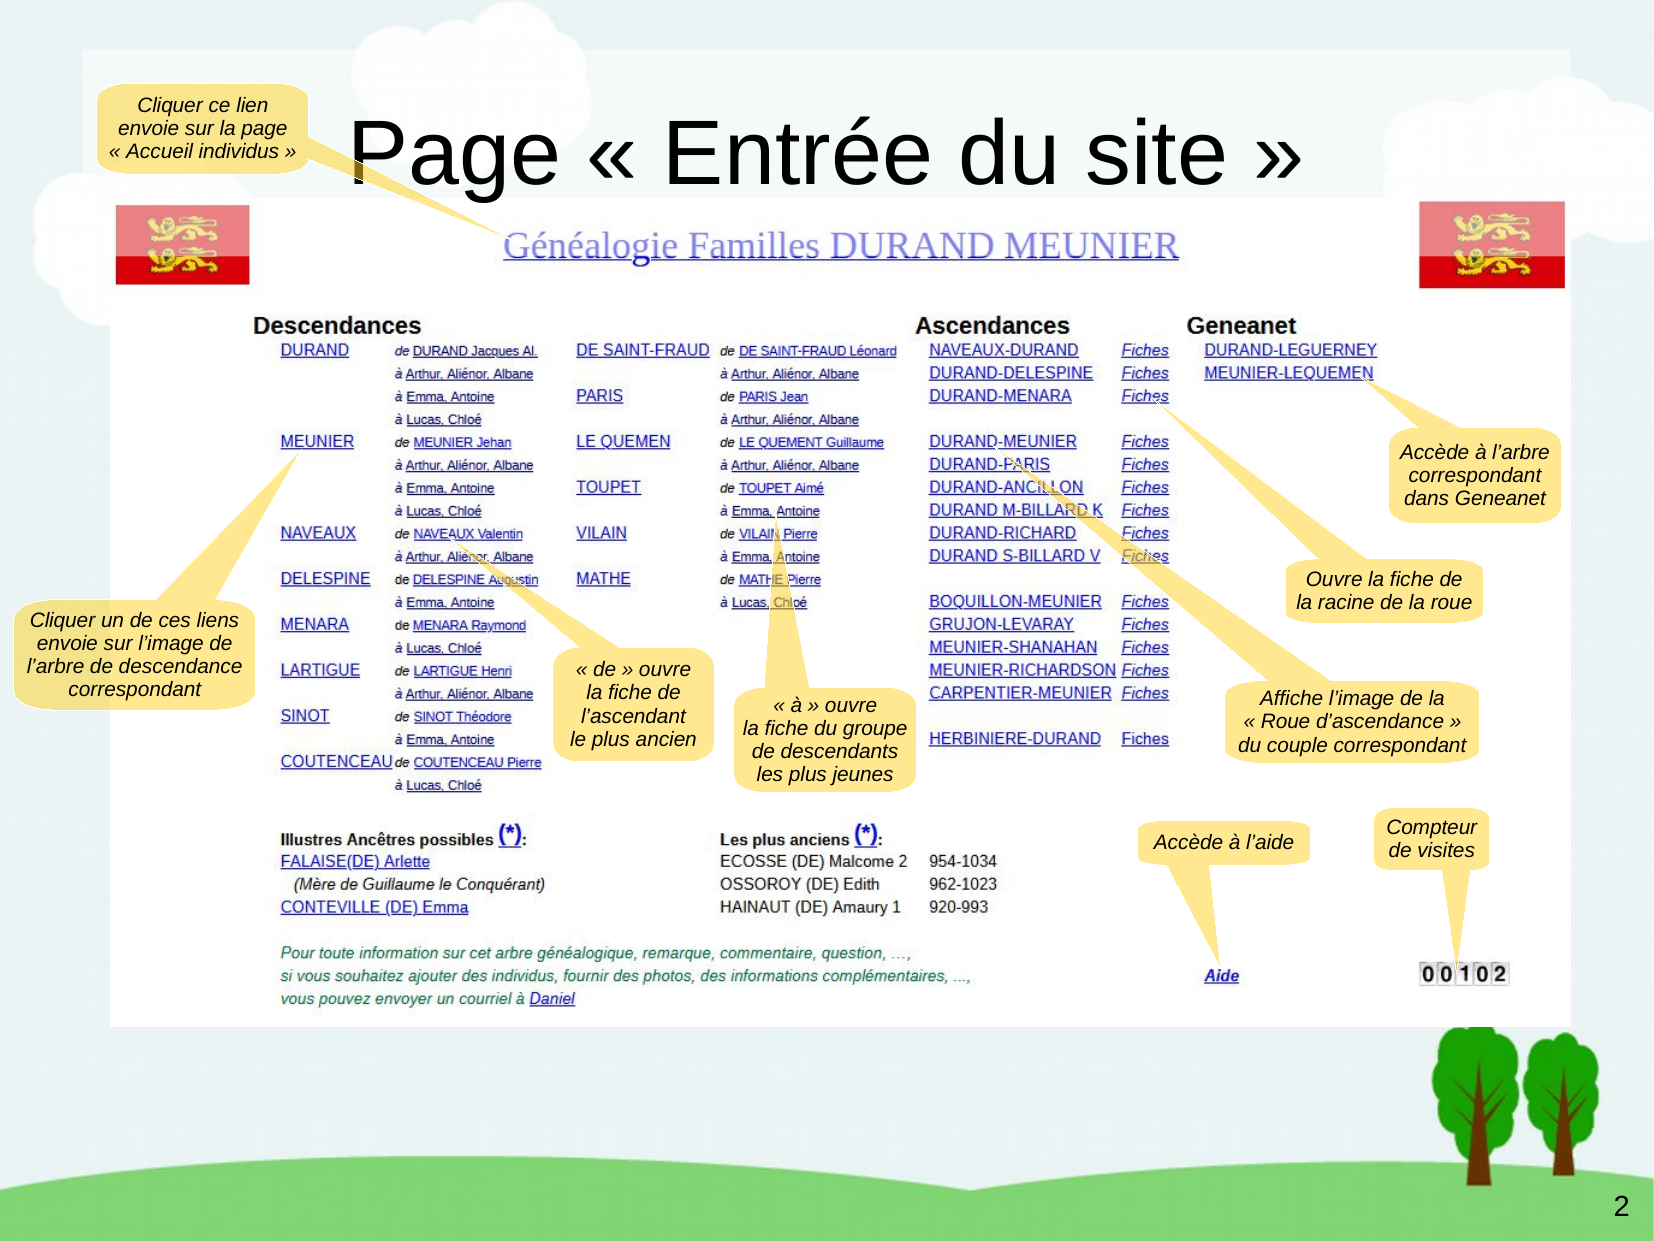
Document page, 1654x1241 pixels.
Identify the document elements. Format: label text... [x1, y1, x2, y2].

text_box Accède à l’arbre correspondant dans Geneanet [1358, 375, 1562, 524]
text_box Compteur de visites [1373, 807, 1490, 974]
text_box Affiche l’image de la « Roue d’ascendance » du couple correspondant [990, 443, 1480, 764]
text_box Accède à l’aide [1137, 820, 1311, 969]
text_box Ouvre la fiche de la racine de la roue [1152, 397, 1484, 624]
picture [0, 0, 1654, 1241]
text_box « de » ouvre la fiche de l’ascendant le plus ancien [445, 534, 715, 762]
title Page « Entrée du site » [82, 49, 1571, 257]
text_box Cliquer un de ces liens envoie sur l’image de l’arbre de descendance correspondant [13, 449, 302, 711]
text_box Cliquer ce lien envoie sur la page « Accueil individus » [96, 83, 519, 243]
text_box « à » ouvre la fiche du groupe de descendants les plus jeunes [733, 512, 917, 793]
